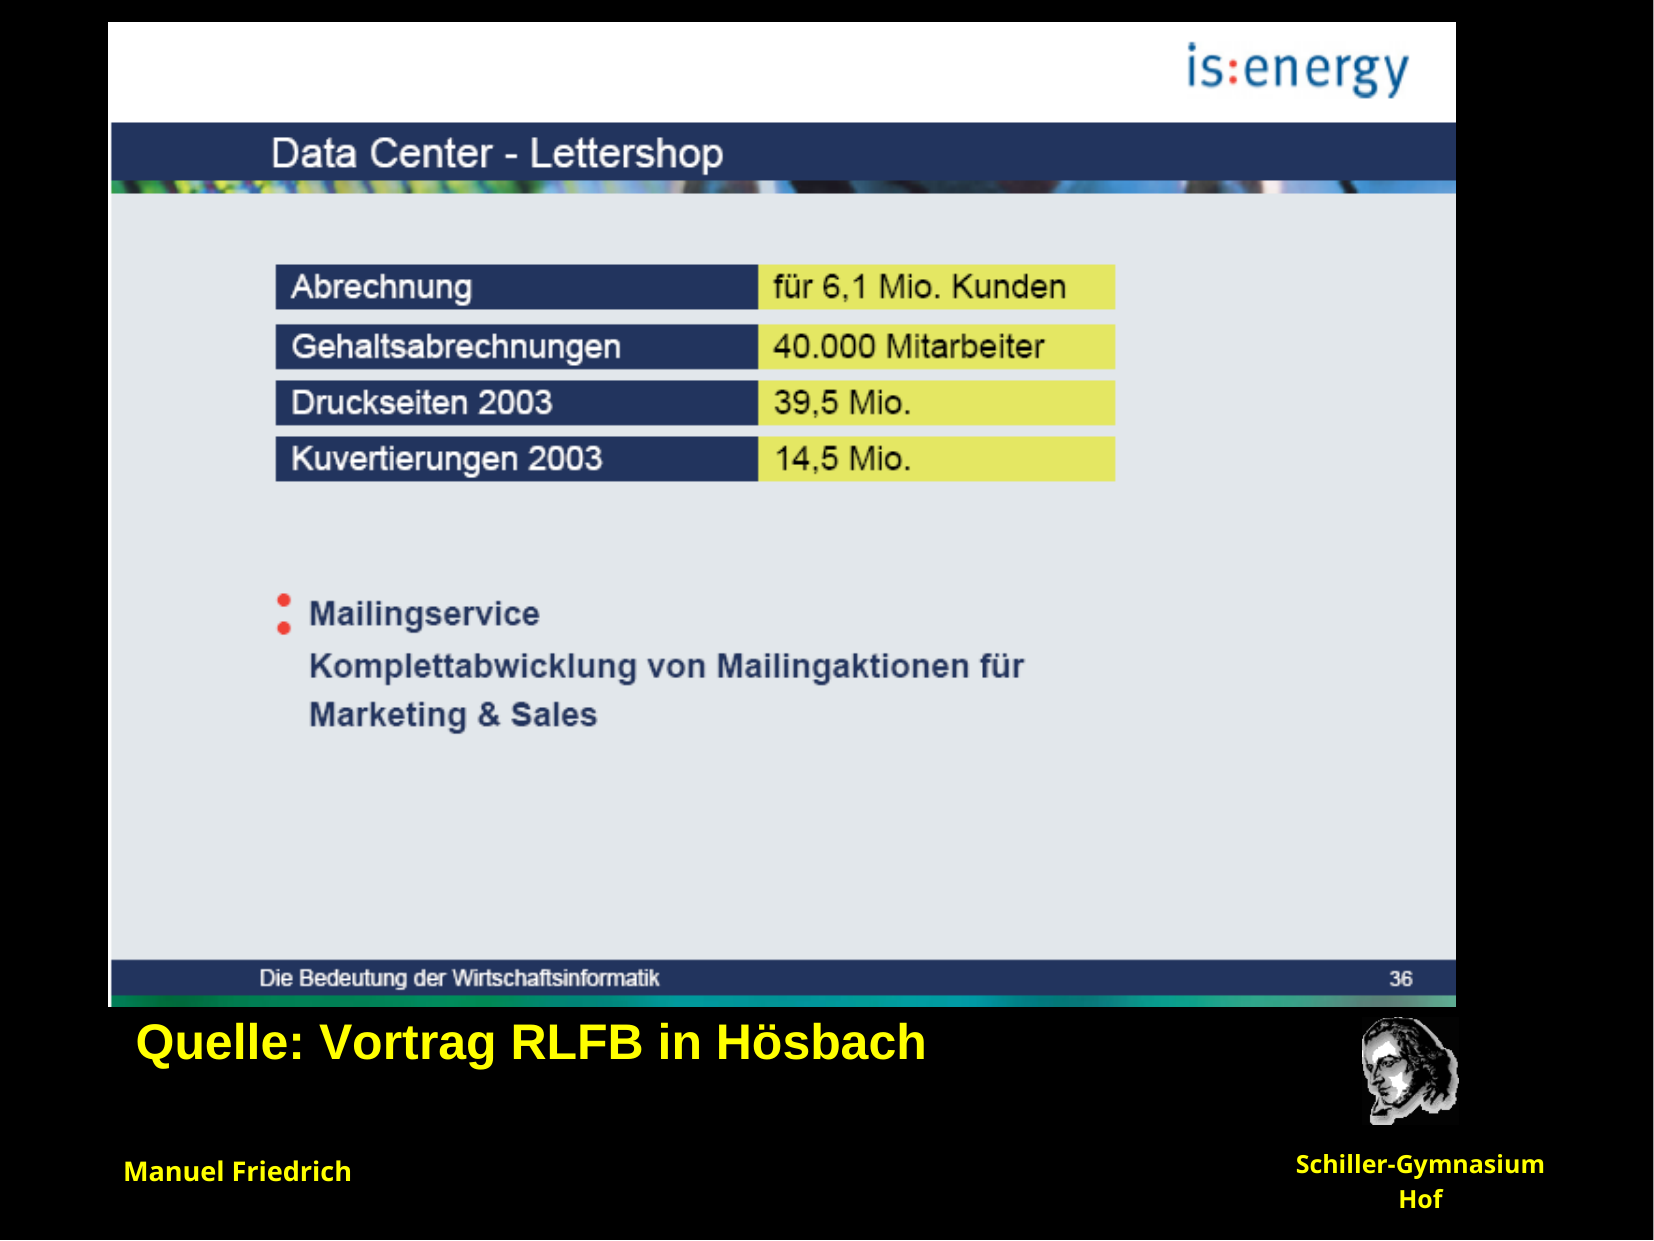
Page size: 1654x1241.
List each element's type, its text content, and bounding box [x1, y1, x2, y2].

text_box Manuel Friedrich [123, 1151, 353, 1191]
picture [108, 22, 1456, 1008]
text_box Quelle: Vortrag RLFB in Hösbach [135, 1017, 928, 1070]
picture [1362, 1017, 1459, 1126]
text_box Schiller-Gymnasium Hof [1295, 1145, 1546, 1216]
